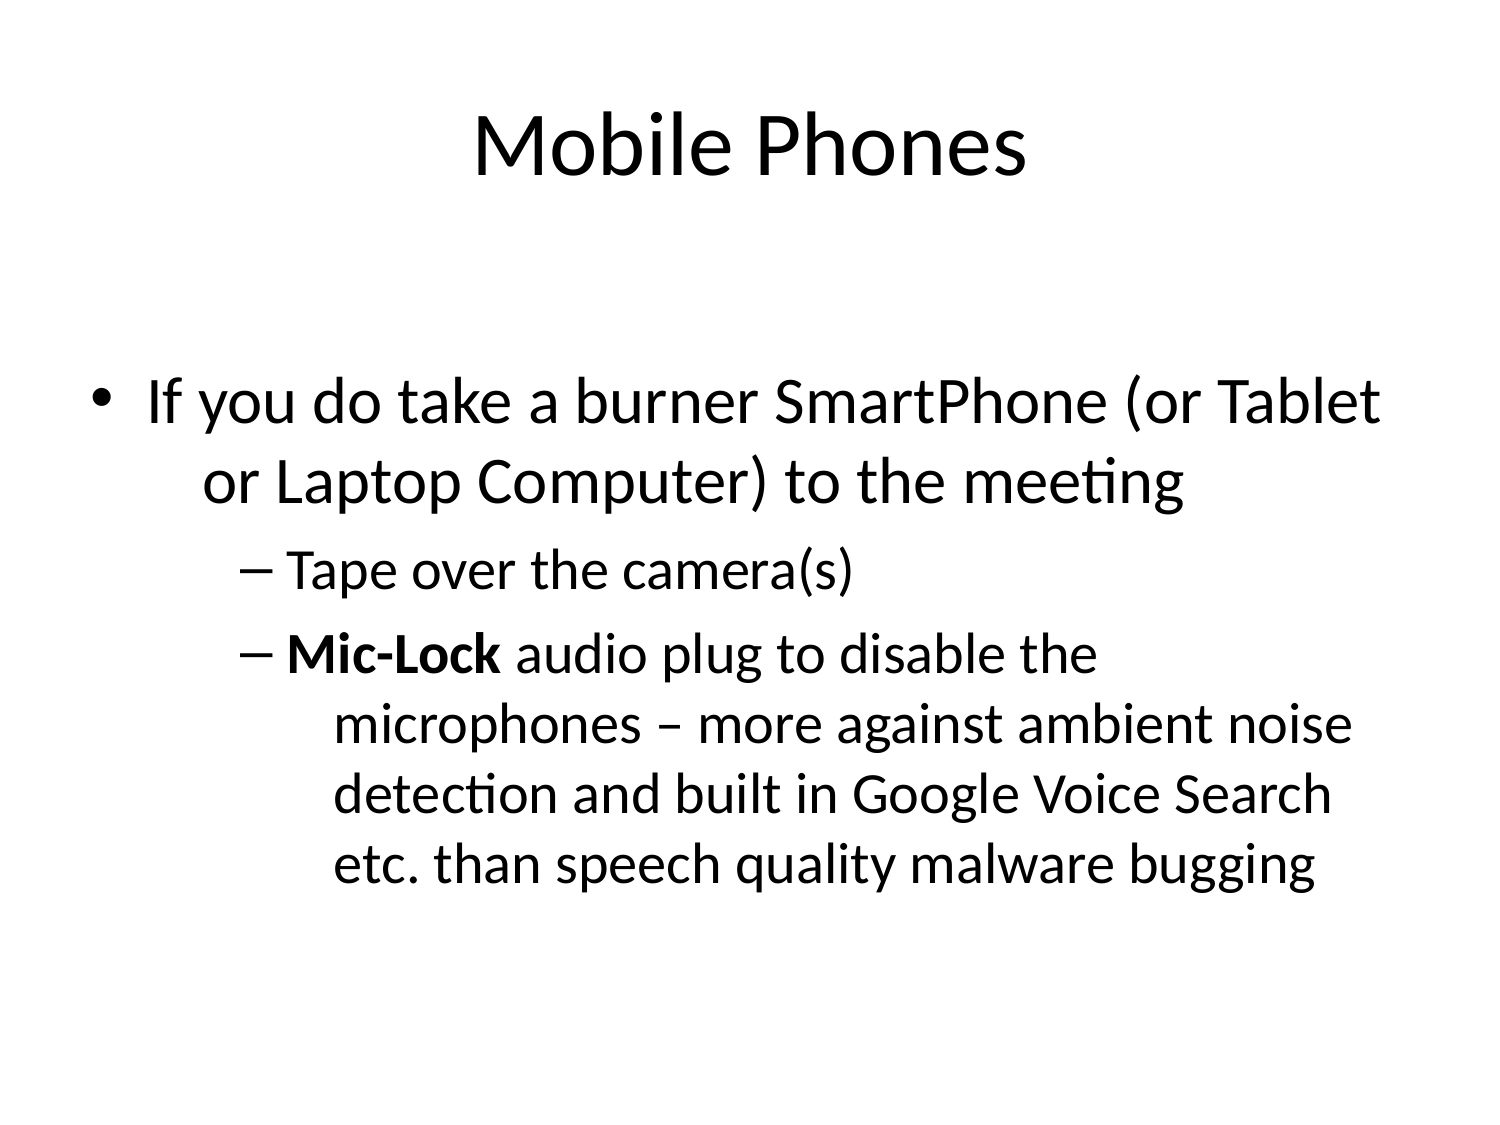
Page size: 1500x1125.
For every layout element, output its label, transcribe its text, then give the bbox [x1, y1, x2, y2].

list If you do take a burner SmartPhone (or Tablet or Laptop Computer) to the meeting Tape over the camera(s) Mic-Lock audio plug to disable the microphones – more against ambient noise detection and built in Google Voice Search etc. than speech quality malware bugging [75, 262, 1426, 1005]
title Mobile Phones [75, 45, 1426, 233]
